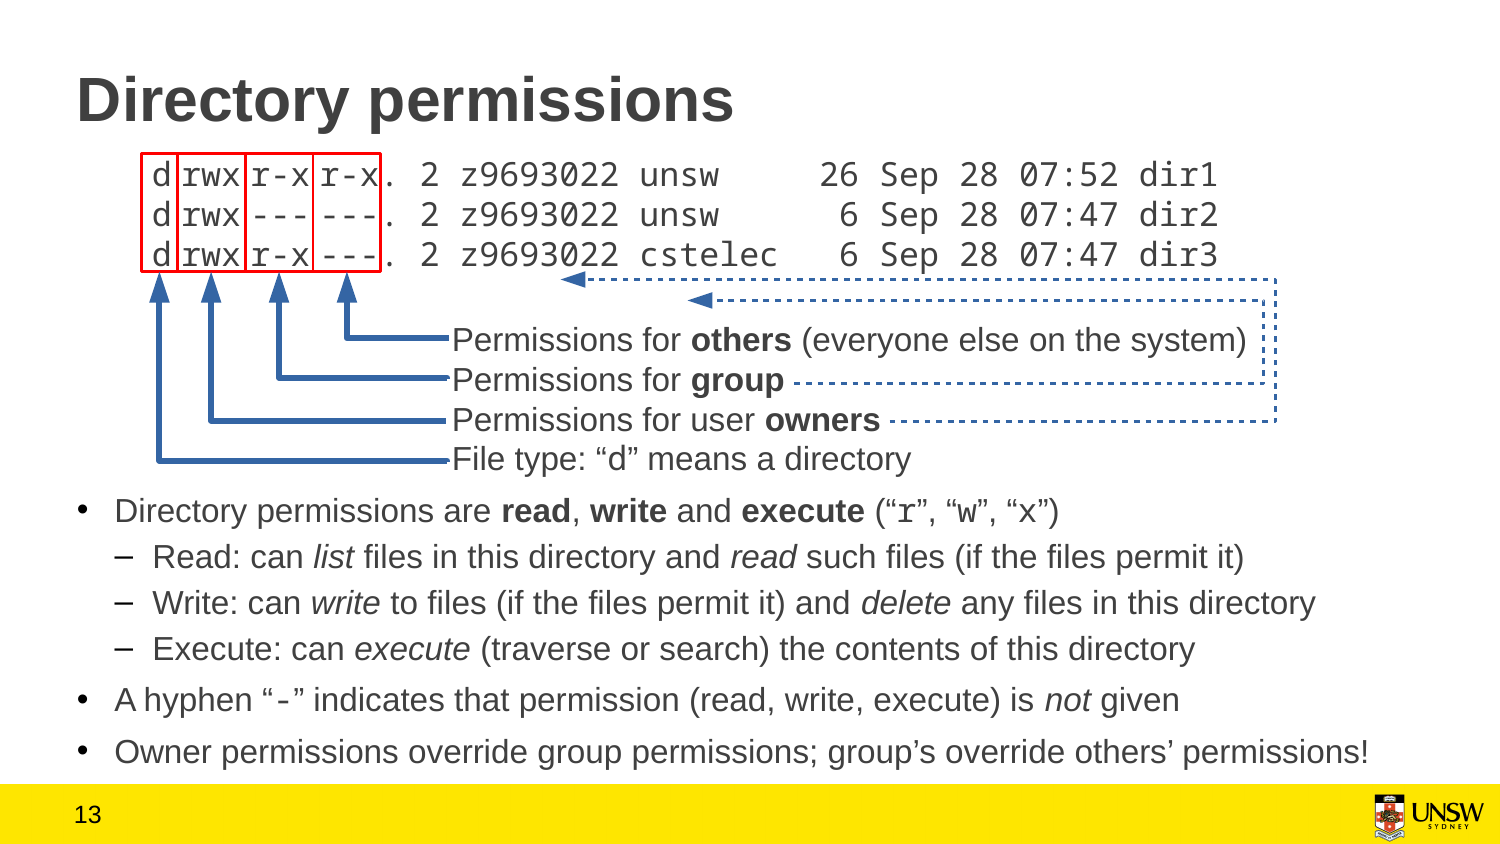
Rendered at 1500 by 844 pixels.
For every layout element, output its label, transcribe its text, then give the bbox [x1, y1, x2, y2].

text_box <number> [59, 791, 219, 839]
title Directory permissions [76, 59, 1427, 136]
picture [0, 784, 1500, 844]
list d rwx r-x r-x. 2 z9693022 unsw 26 Sep 28 07:52 dir1 d rwx --- ---. 2 z9693022 unsw 6 Sep 28 07:47 dir2 d rwx r-x ---. 2 z9693022 cstelec 6 Sep 28 07:47 dir3 Permissions for others (everyone else on the system) Permissions for group Permissions for user owners File type: “d” means a directory Directory permissions are read, write and execute (“r”, “w”, “x”) Read: can list files in this directory and read such files (if the files permit it) Write: can write to files (if the files permit it) and delete any files in this directory Execute: can execute (traverse or search) the contents of this directory A hyphen “-” indicates that permission (read, write, execute) is not given Owner permissions override group permissions; group’s override others’ permissions! [76, 153, 1424, 745]
